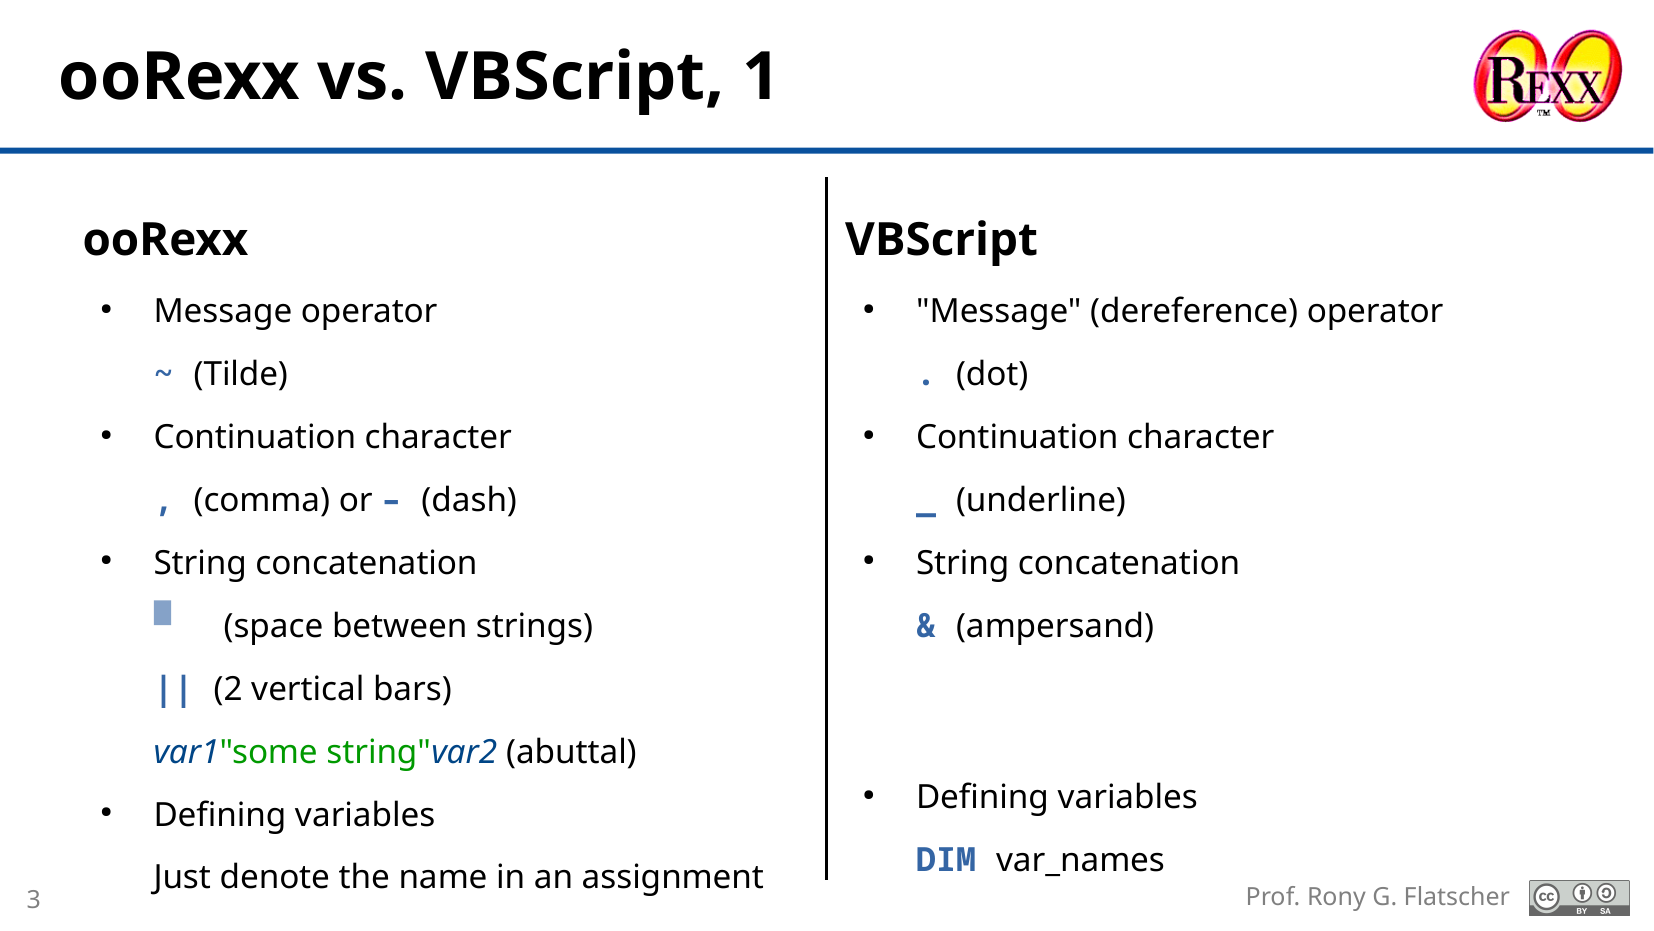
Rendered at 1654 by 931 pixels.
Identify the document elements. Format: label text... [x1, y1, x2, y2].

title ooRexx vs. VBScript, 1 [0, 0, 1654, 148]
list ooRexx Message operator ~ (Tilde) Continuation character , (comma) or – (dash) String concatenation (space between strings) || (2 vertical bars) var1"some string"var2 (abuttal) Defining variables Just denote the name in an assignment [82, 206, 809, 857]
list VBScript "Message" (dereference) operator . (dot) Continuation character _ (underline) String concatenation & (ampersand) Defining variables DIM var_names [845, 206, 1572, 857]
text_box [153, 600, 172, 626]
